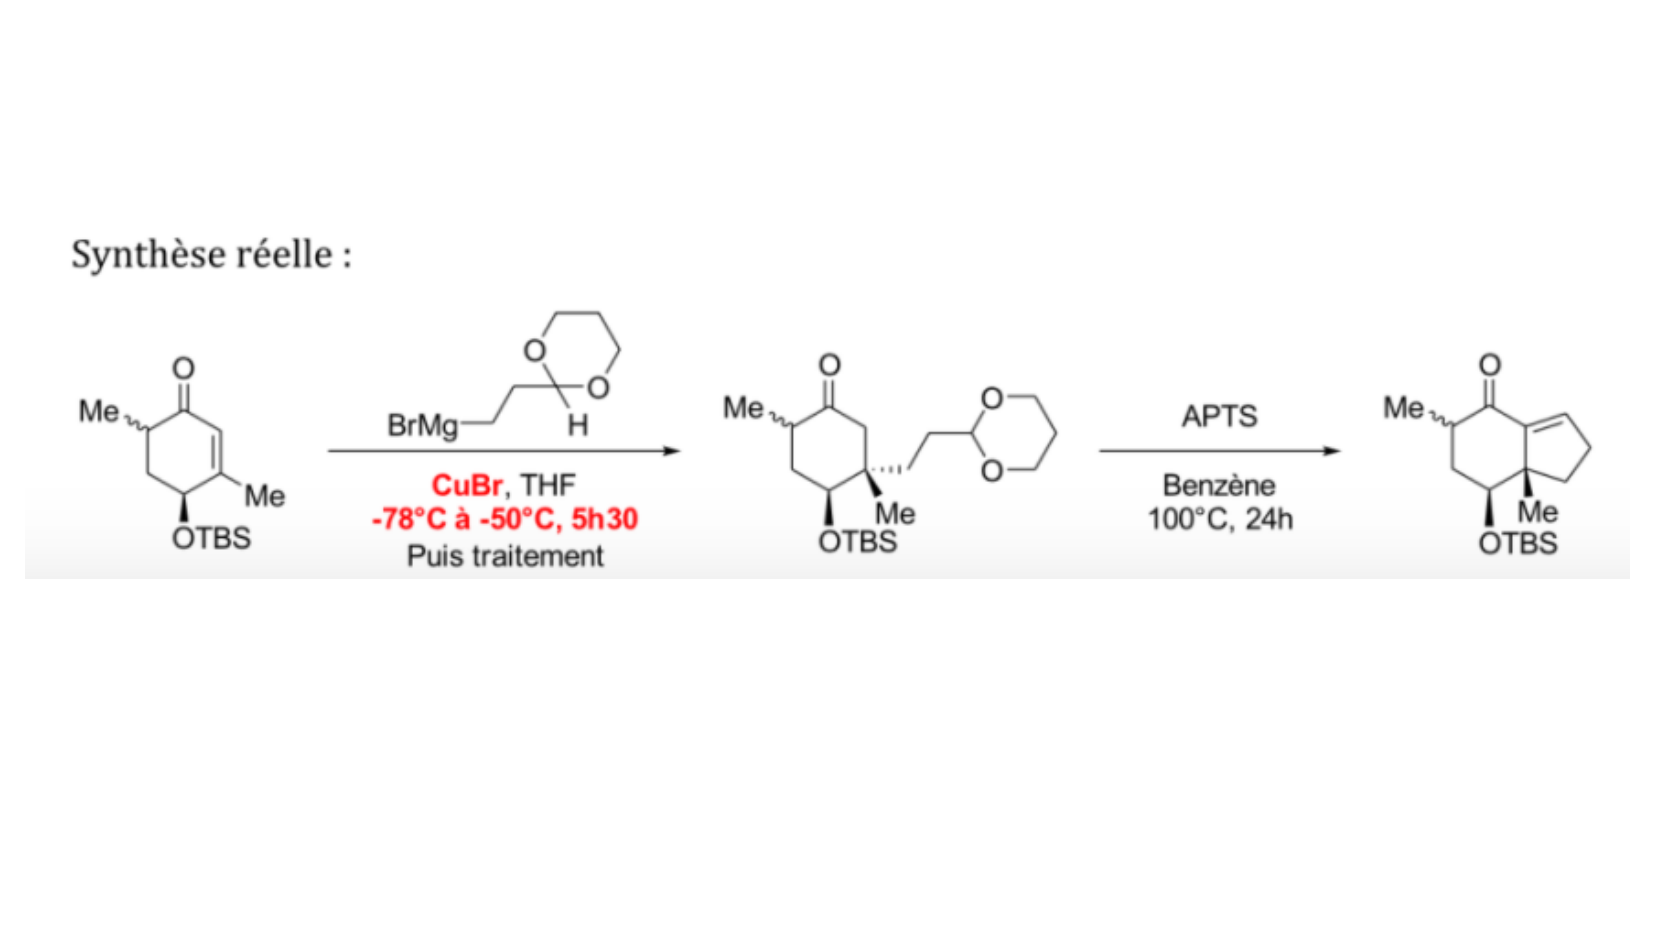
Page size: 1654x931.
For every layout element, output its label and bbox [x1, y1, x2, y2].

picture [25, 229, 1630, 579]
